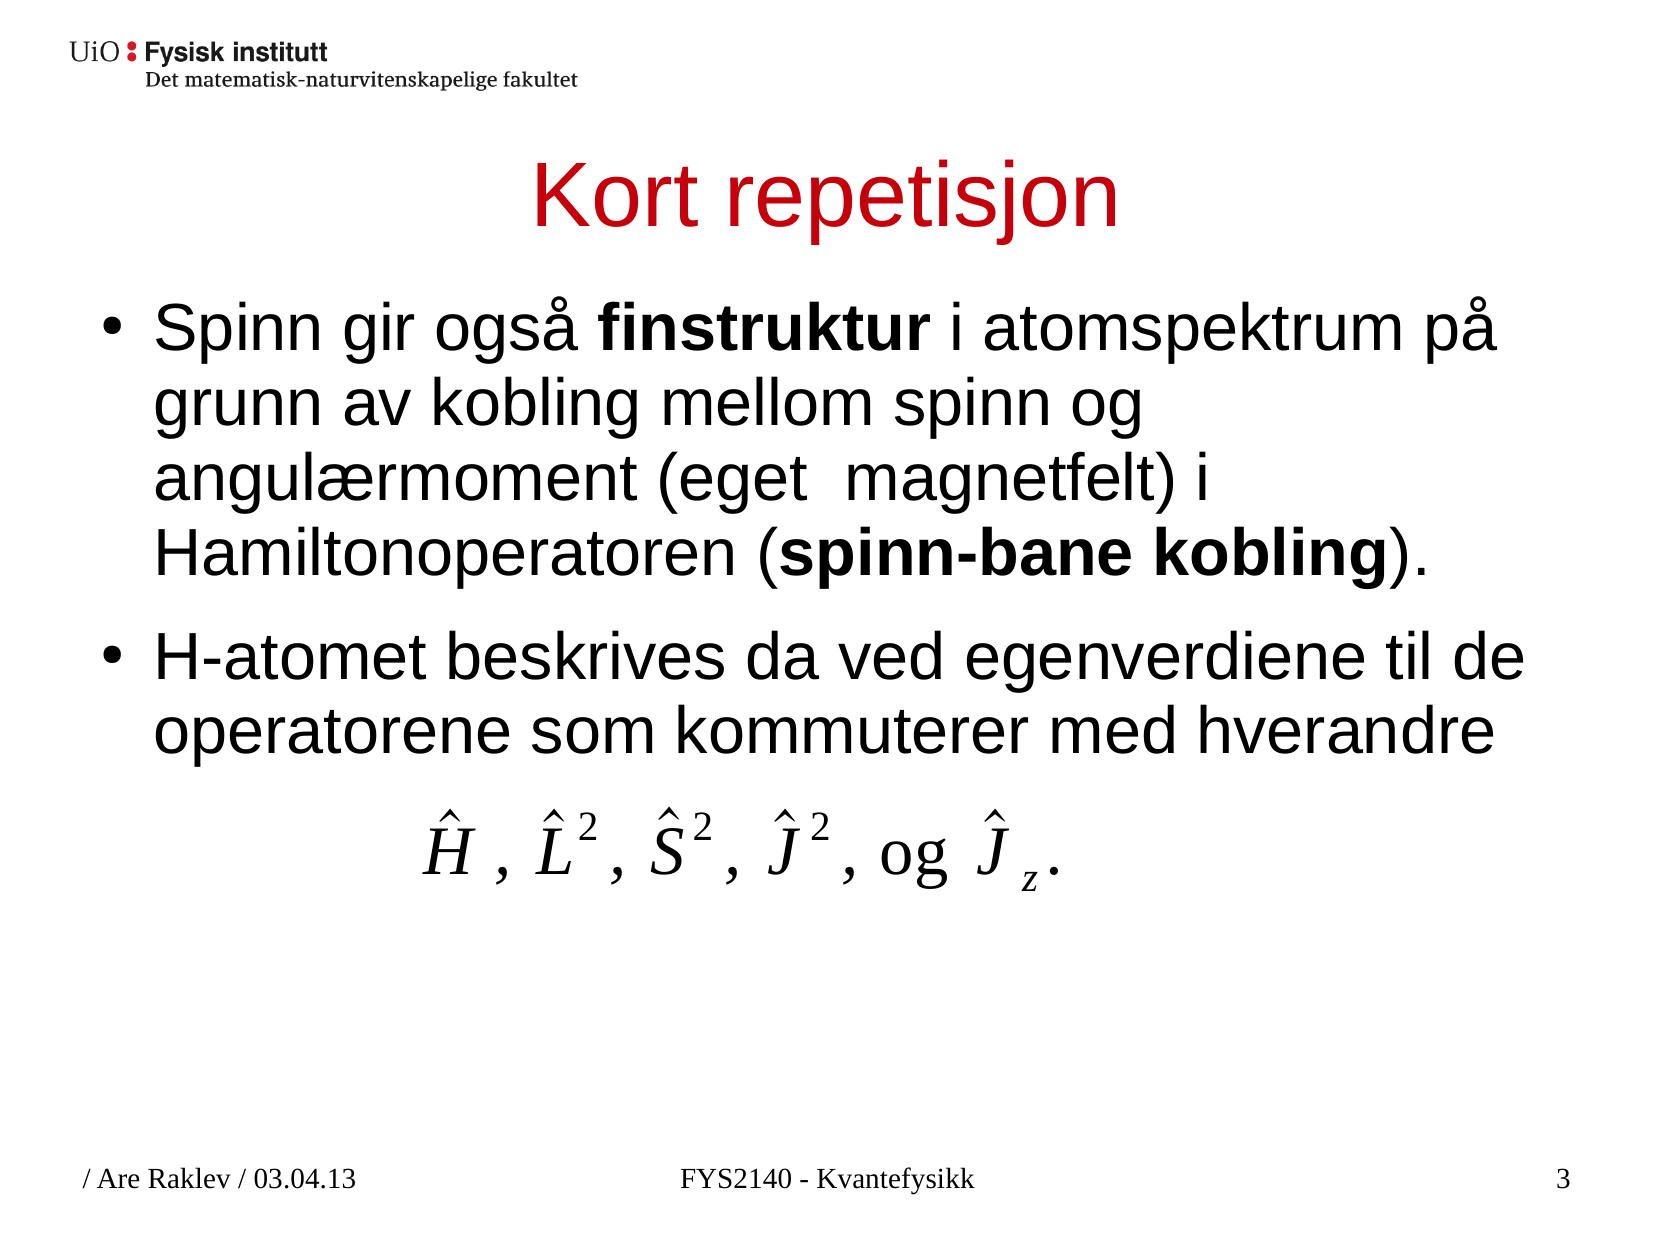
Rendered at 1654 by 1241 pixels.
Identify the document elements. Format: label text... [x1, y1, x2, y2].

list Spinn gir også finstruktur i atomspektrum på grunn av kobling mellom spinn og angulærmoment (eget magnetfelt) i Hamiltonoperatoren (spinn-bane kobling). H-atomet beskrives da ved egenverdiene til de operatorene som kommuterer med hverandre [82, 290, 1538, 1094]
picture [68, 37, 581, 93]
title Kort repetisjon [82, 90, 1571, 298]
chart [412, 802, 1071, 901]
